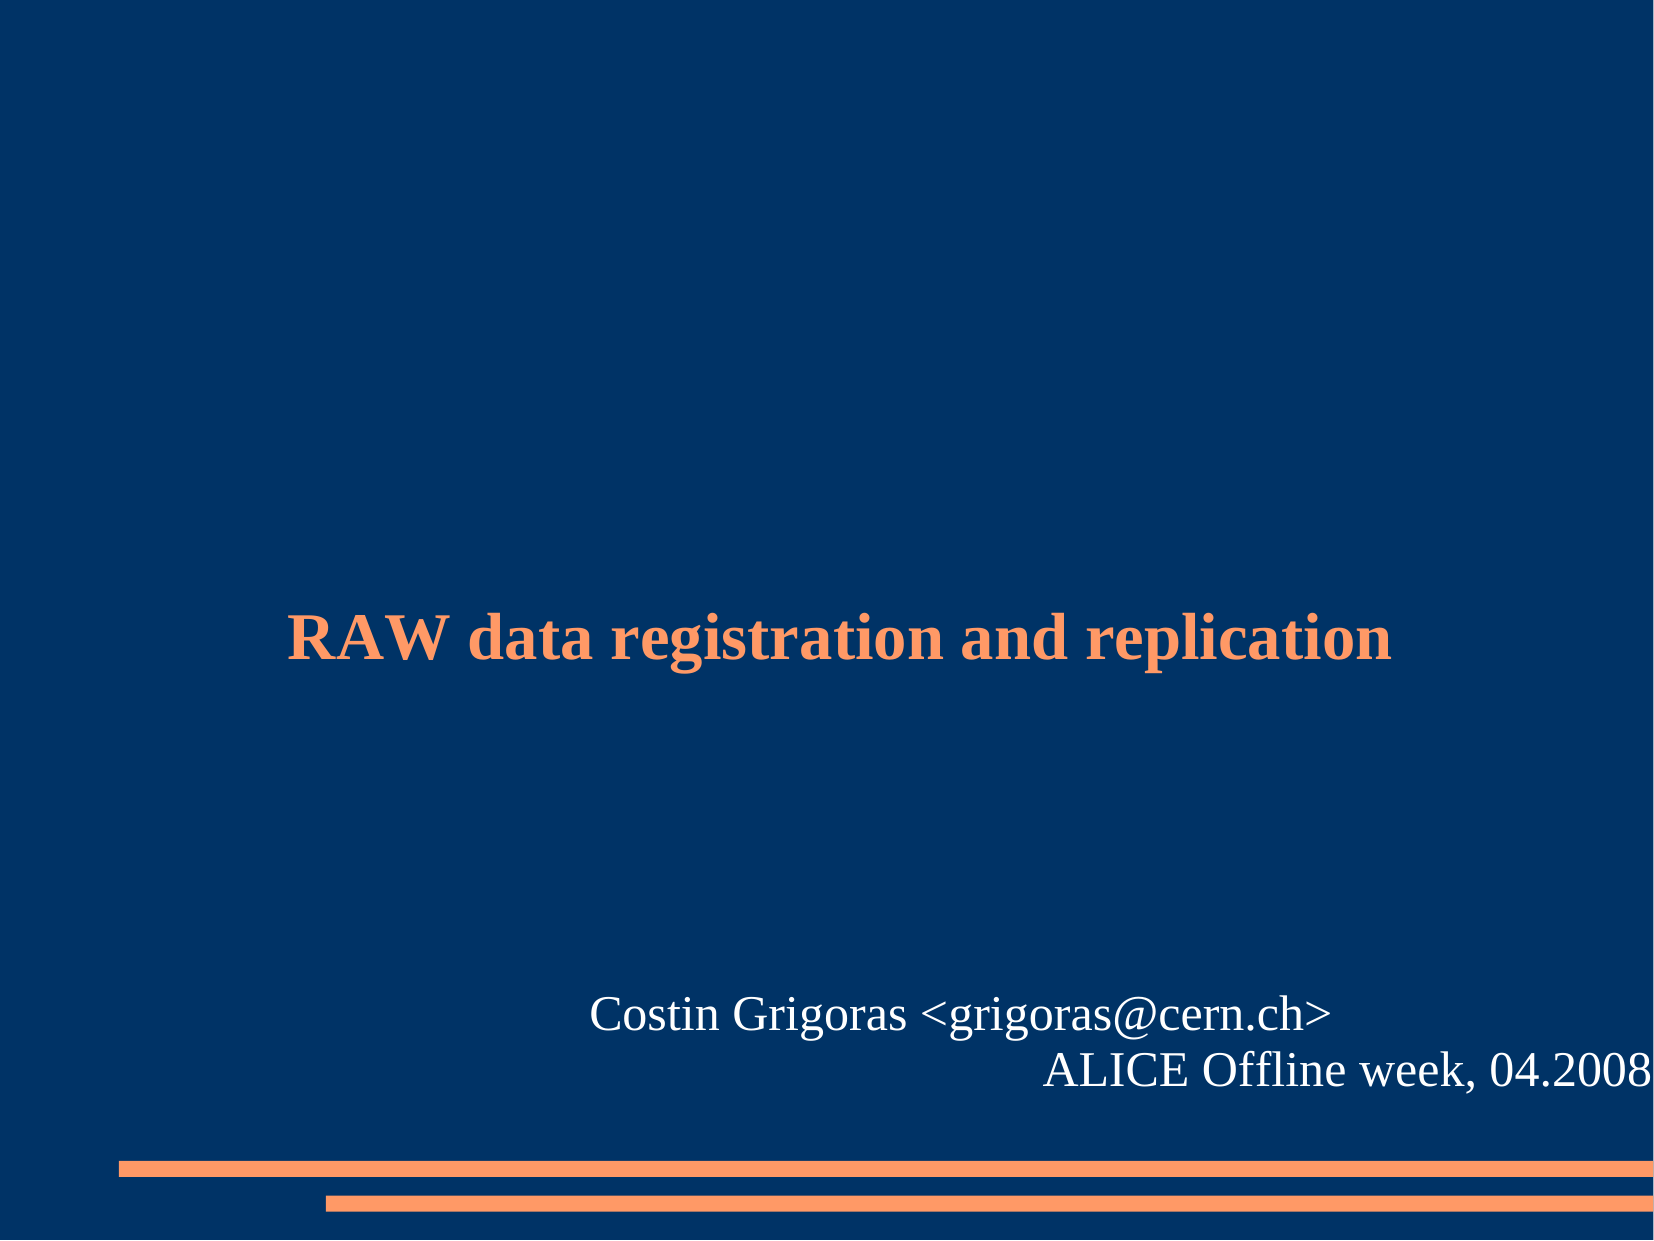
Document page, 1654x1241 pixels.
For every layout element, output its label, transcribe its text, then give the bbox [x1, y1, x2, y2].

subtitle RAW data registration and replication [121, 268, 1561, 1079]
text_box Costin Grigoras <grigoras@cern.ch> ALICE Offline week, 04.2008 [589, 986, 1654, 1172]
